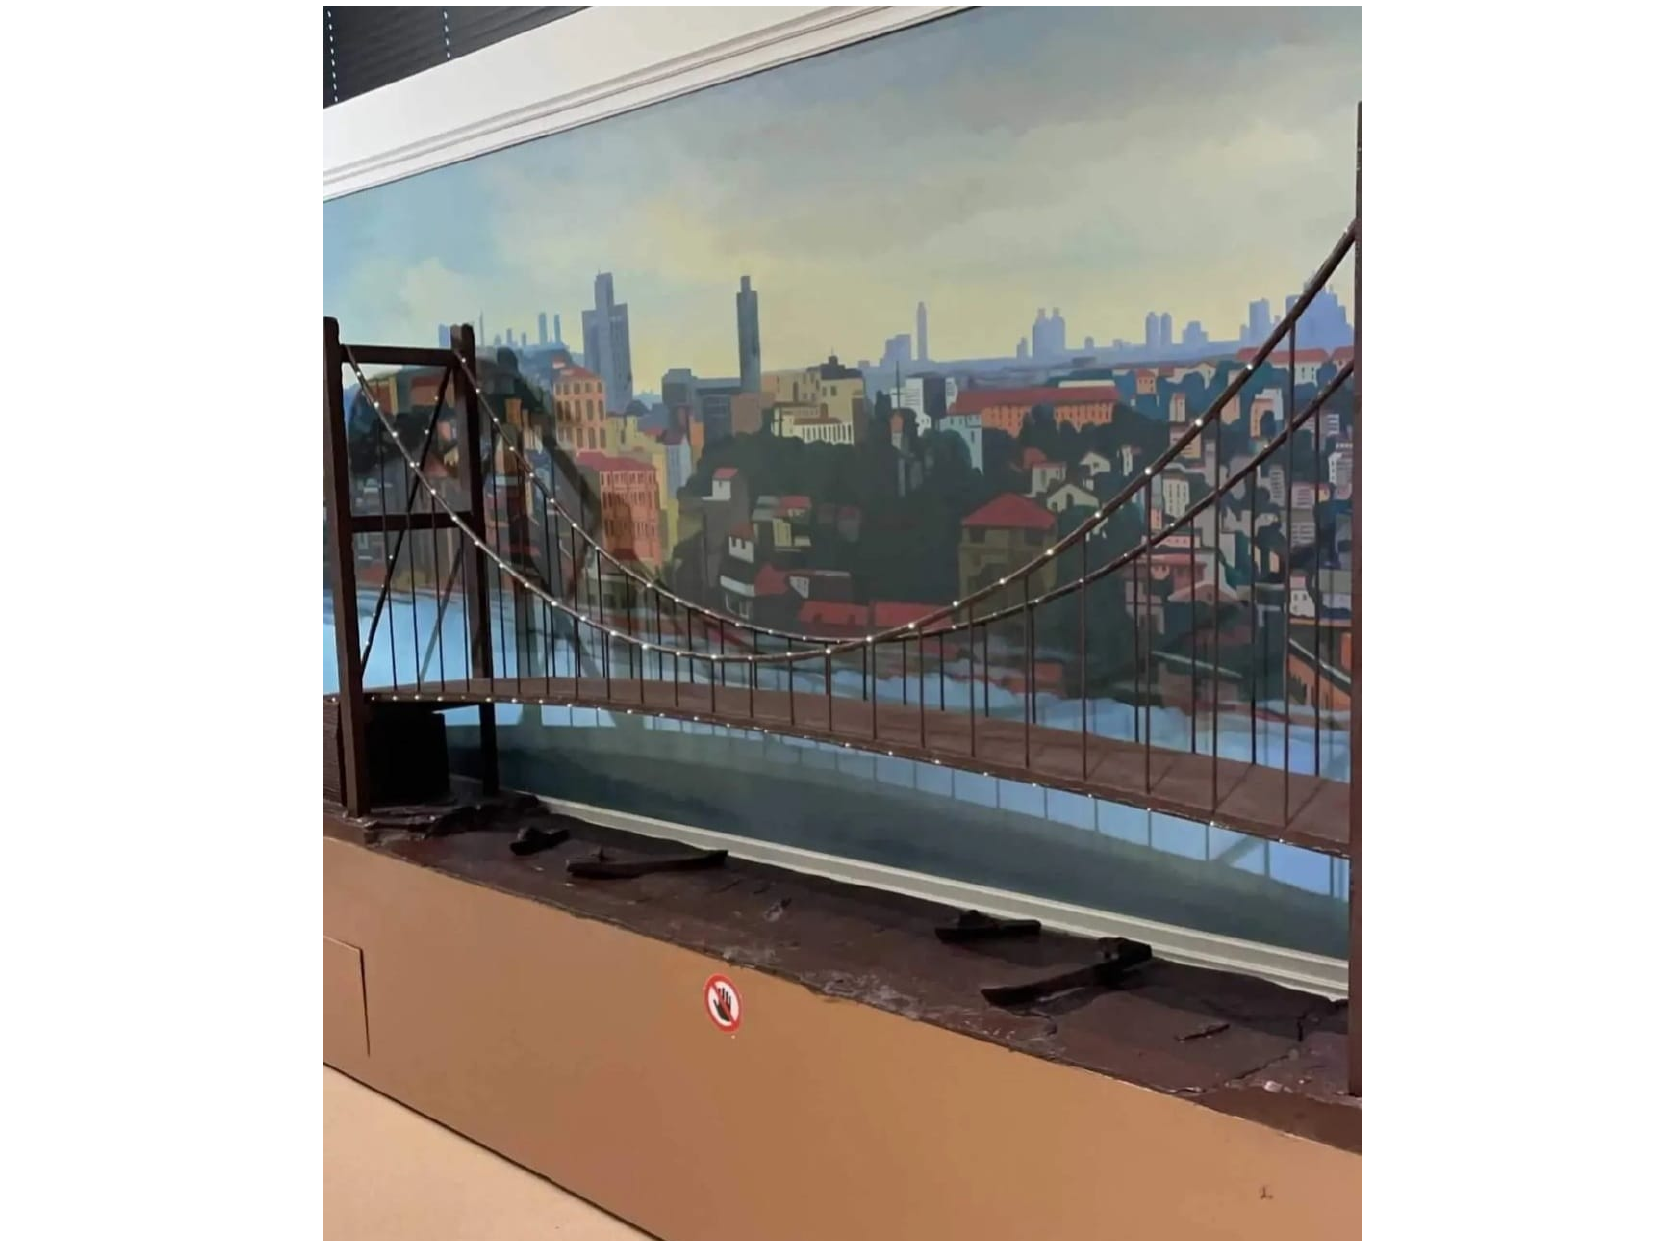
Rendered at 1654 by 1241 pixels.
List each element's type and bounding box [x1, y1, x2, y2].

picture [323, 7, 1362, 1241]
